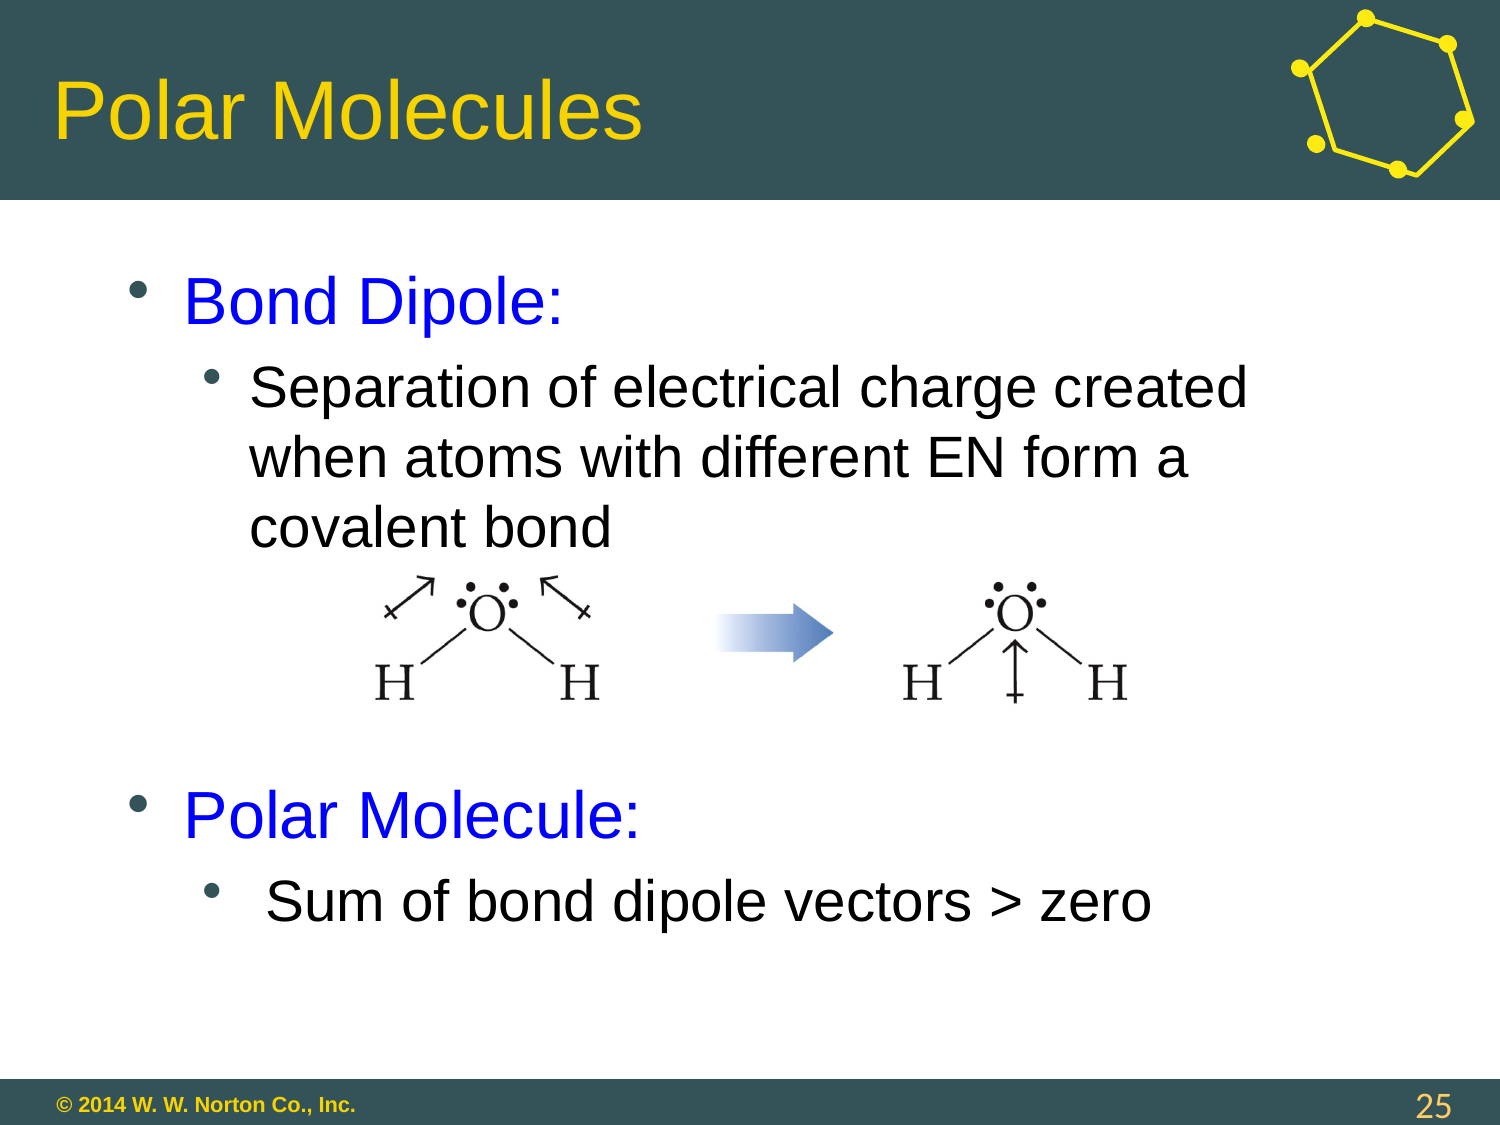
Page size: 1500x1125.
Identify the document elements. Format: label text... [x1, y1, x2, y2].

slide_number <number> [1400, 1073, 1475, 1125]
title Polar Molecules [37, 12, 1313, 200]
list Bond Dipole: Separation of electrical charge created when atoms with different EN form a covalent bond Polar Molecule: Sum of bond dipole vectors > zero [112, 249, 1413, 963]
